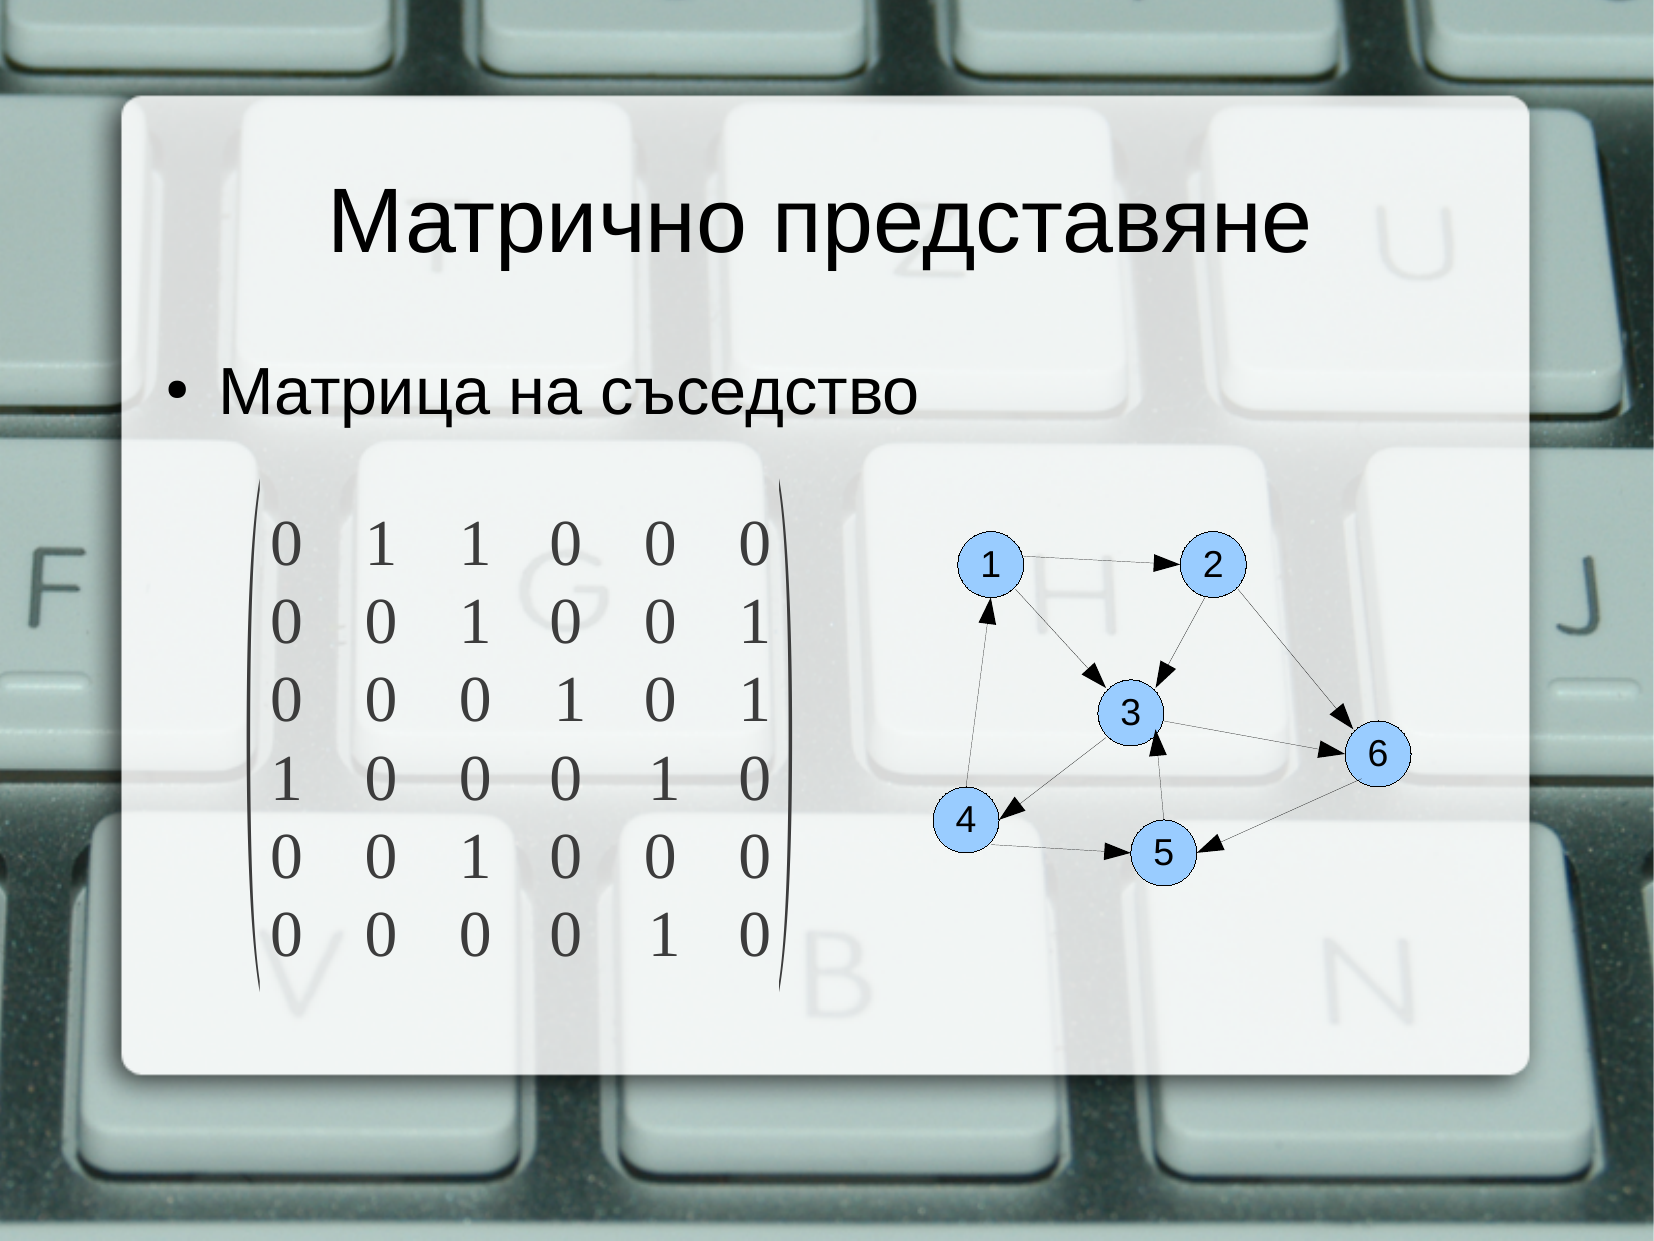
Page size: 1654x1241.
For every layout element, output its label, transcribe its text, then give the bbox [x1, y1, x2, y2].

text_box 6 [1345, 720, 1412, 787]
text_box 2 [1180, 531, 1247, 598]
chart [224, 475, 816, 997]
text_box 5 [1130, 819, 1197, 886]
text_box 1 [957, 531, 1024, 598]
title Матрично представяне [135, 117, 1506, 325]
text_box 3 [1097, 679, 1164, 746]
picture [0, 0, 1654, 1241]
text_box 4 [933, 787, 1000, 853]
list Матрица на съседство [147, 354, 1506, 1074]
